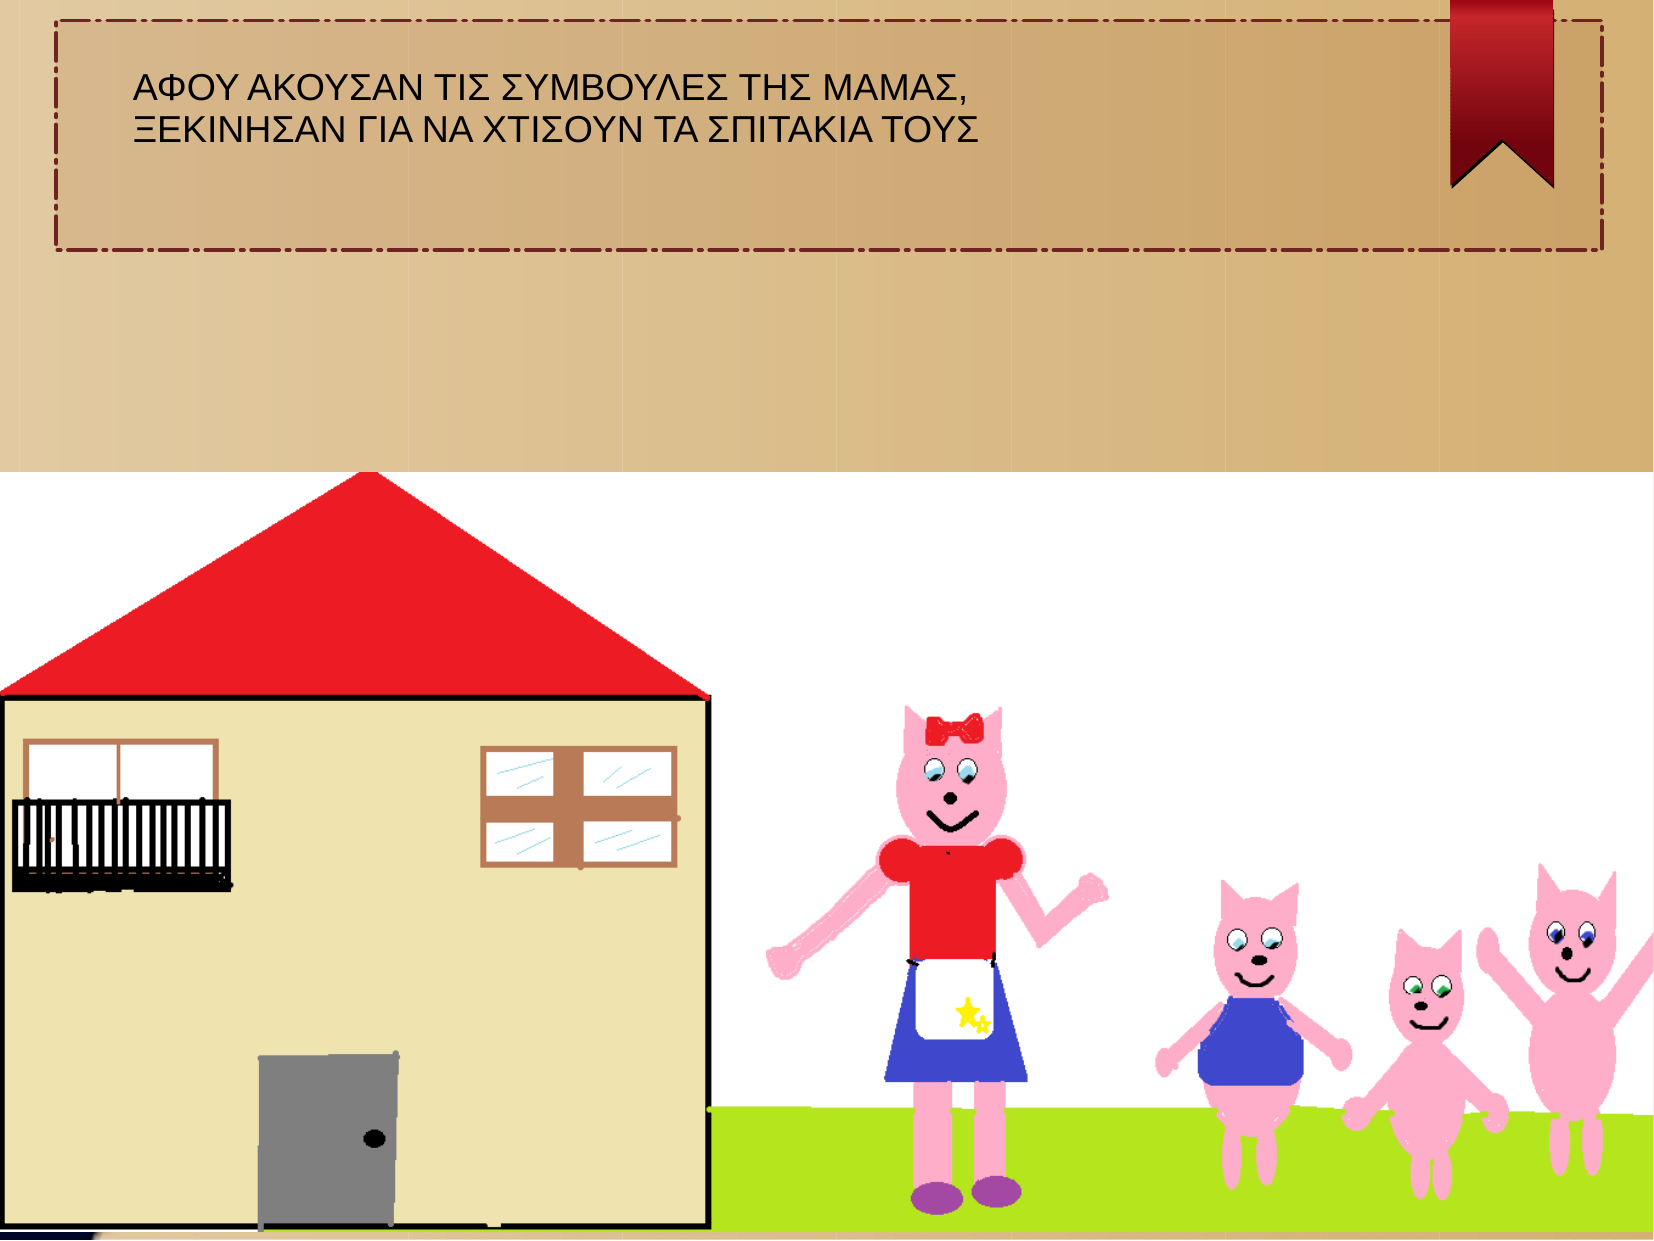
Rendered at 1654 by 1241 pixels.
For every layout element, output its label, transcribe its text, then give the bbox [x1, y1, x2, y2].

picture [0, 472, 1654, 1232]
text_box ΑΦΟΥ ΑΚΟΥΣΑΝ ΤΙΣ ΣΥΜΒΟΥΛΕΣ ΤΗΣ ΜΑΜΑΣ, ΞΕΚΙΝΗΣΑΝ ΓΙΑ ΝΑ ΧΤΙΣΟΥΝ ΤΑ ΣΠΙΤΑΚΙΑ ΤΟΥΣ [118, 59, 1052, 158]
